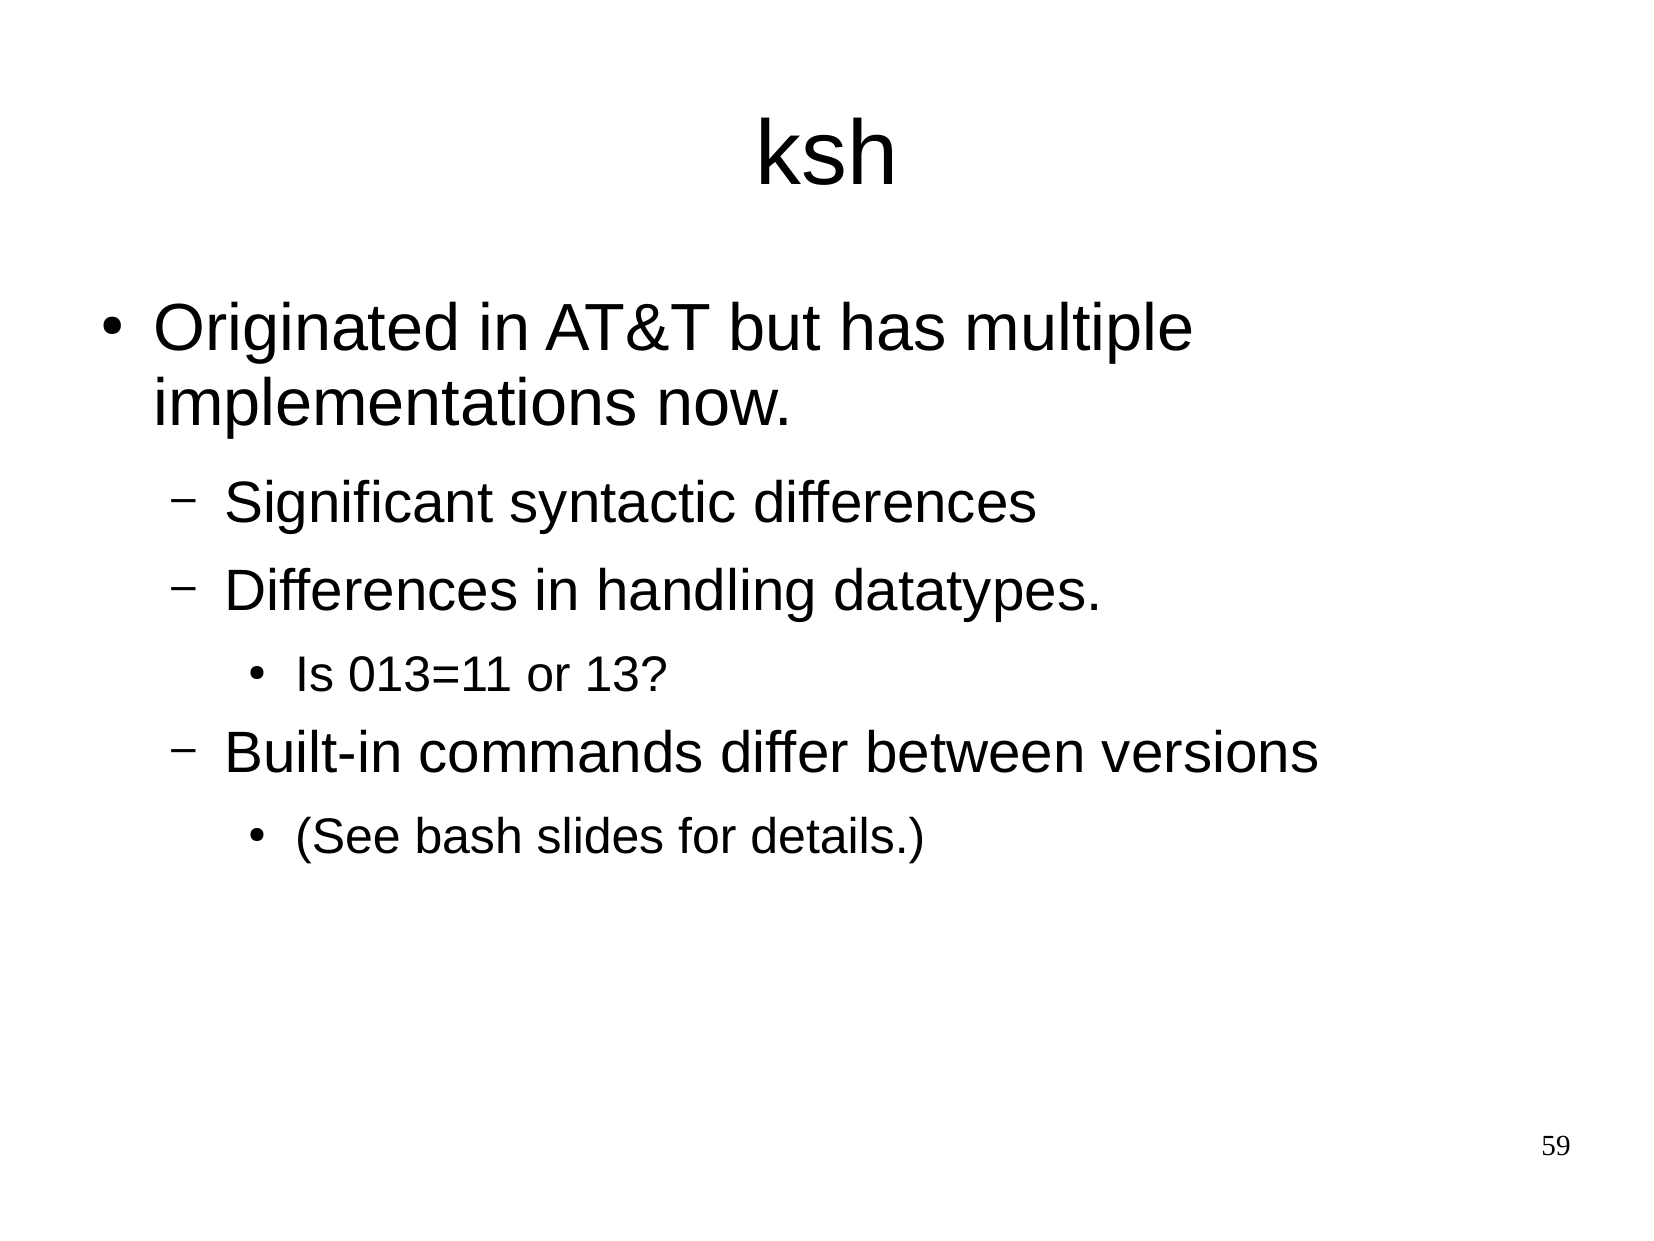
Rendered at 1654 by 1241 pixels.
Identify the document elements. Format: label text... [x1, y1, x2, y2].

list Originated in AT&T but has multiple implementations now. Significant syntactic differences Differences in handling datatypes. Is 013=11 or 13? Built-in commands differ between versions (See bash slides for details.) [82, 290, 1571, 1010]
title ksh [82, 49, 1571, 257]
